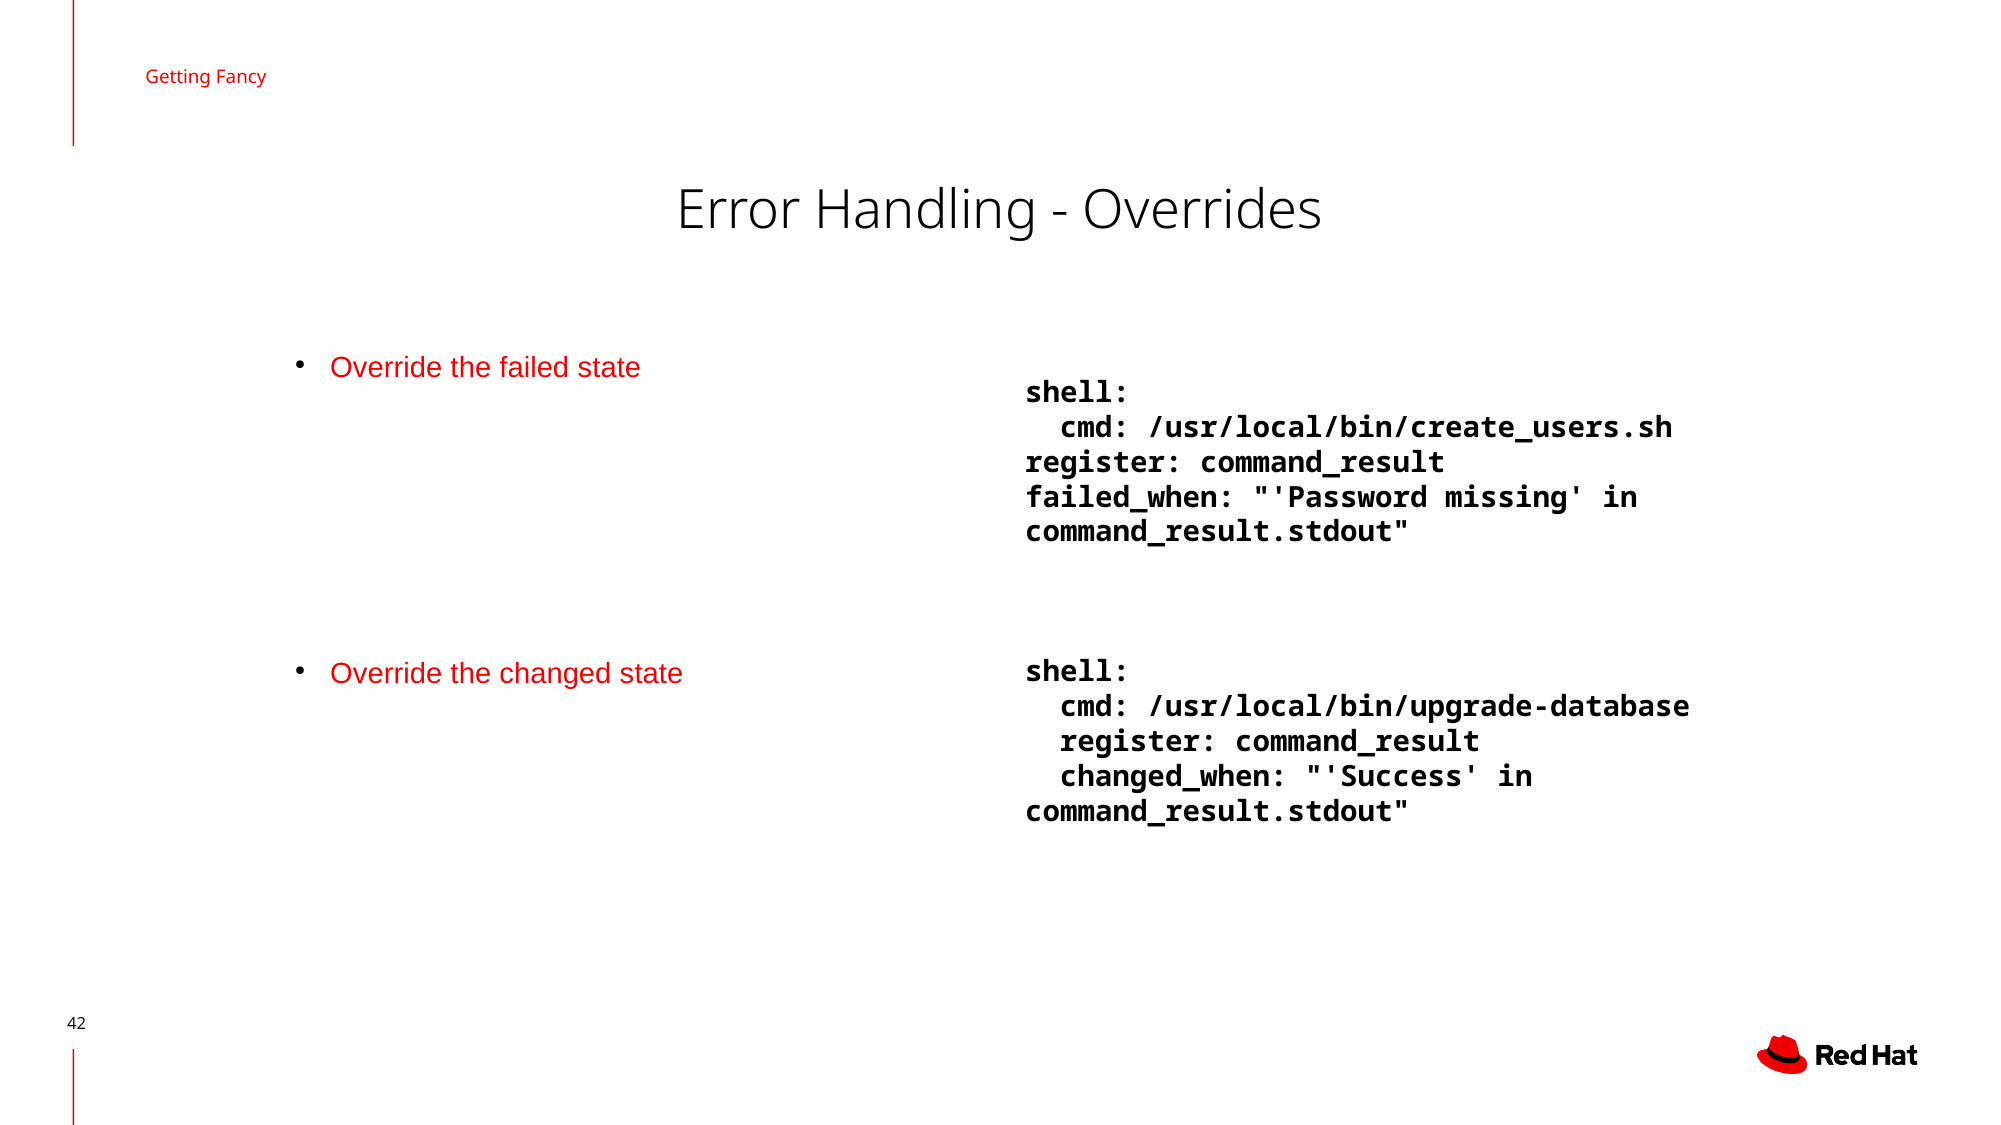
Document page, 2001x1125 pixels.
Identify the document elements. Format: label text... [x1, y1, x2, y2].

text_box shell: cmd: /usr/local/bin/create_users.sh register: command_result failed_when: "'Password missing' in command_result.stdout" shell: cmd: /usr/local/bin/upgrade-database register: command_result changed_when: "'Success' in command_result.stdout" [1010, 365, 1764, 940]
subtitle Getting Fancy [73, 9, 918, 143]
text_box Override the failed state Override the changed state [294, 329, 883, 568]
title Error Handling - Overrides [287, 155, 1713, 315]
picture [1757, 1035, 1918, 1074]
